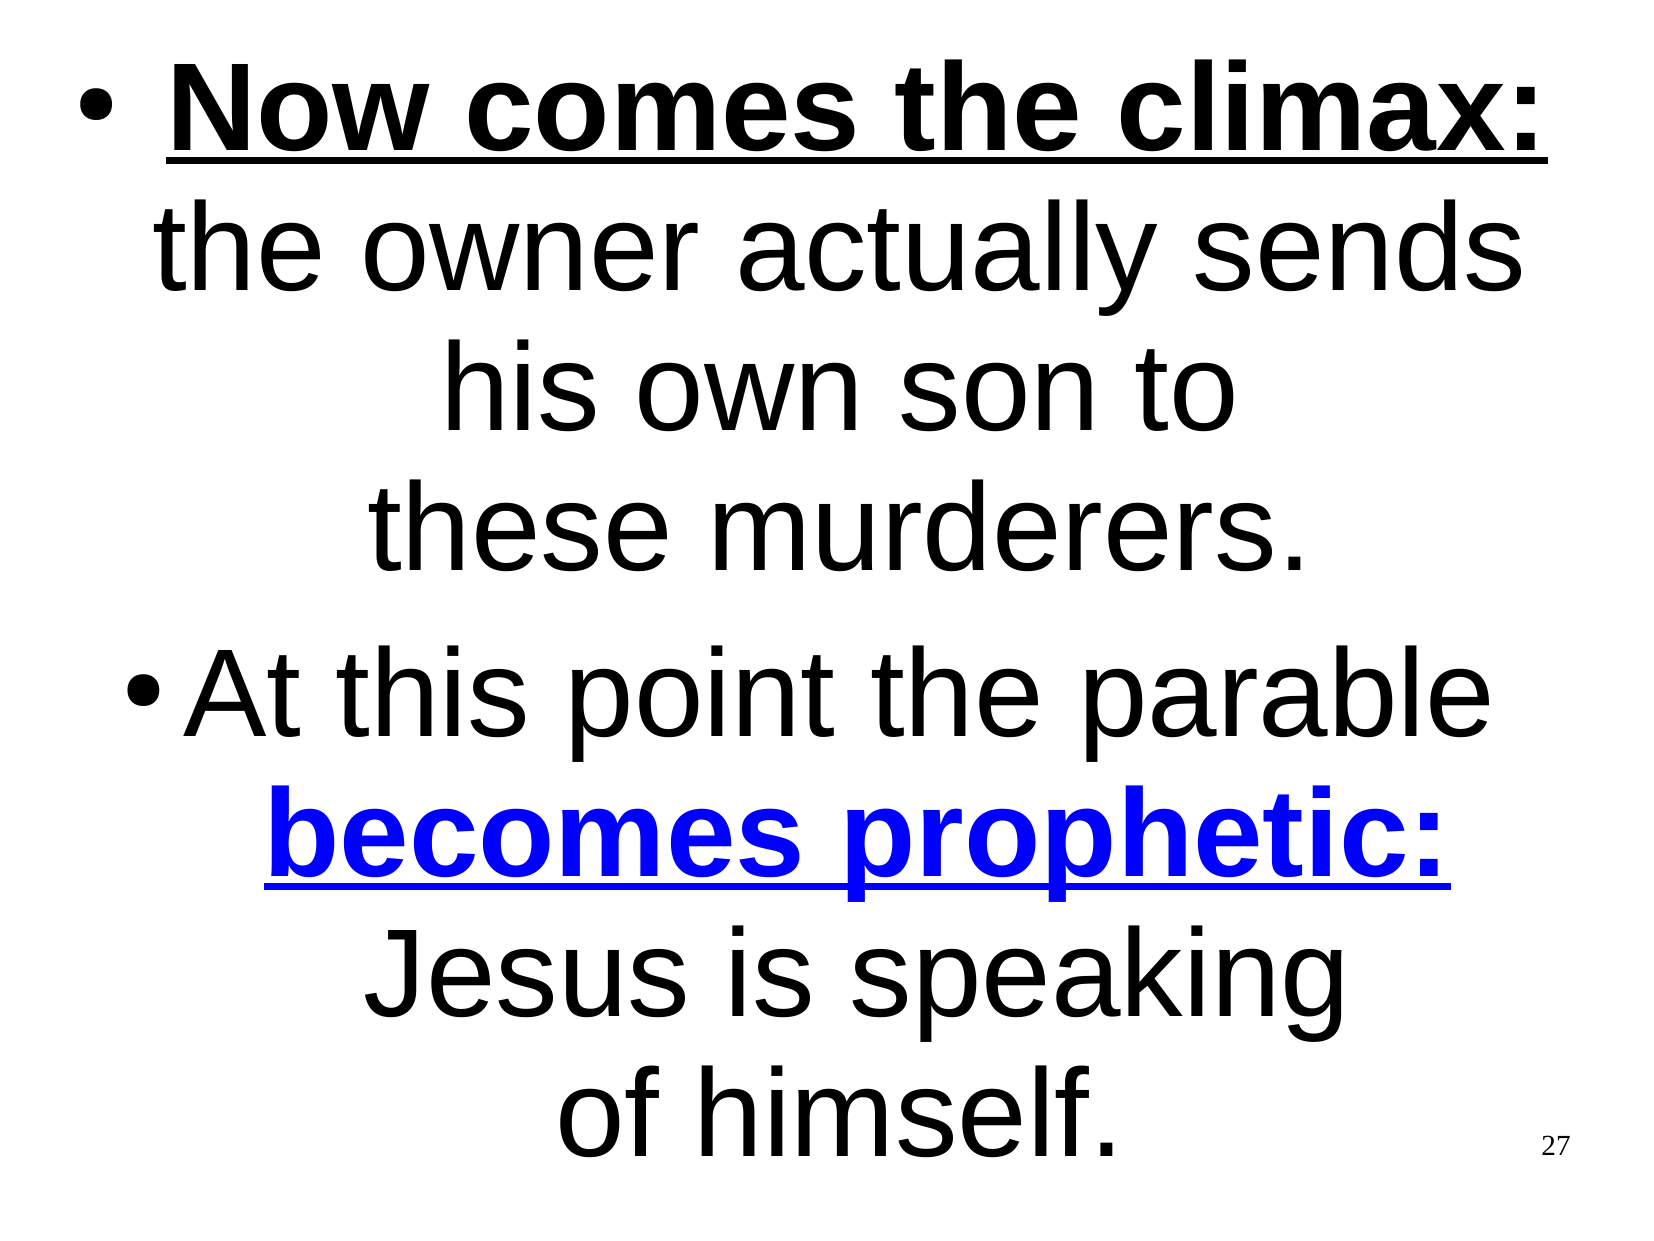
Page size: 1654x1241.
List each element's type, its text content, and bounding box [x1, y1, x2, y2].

list Now comes the climax: the owner actually sends his own son to these murderers. At this point the parable becomes prophetic: Jesus is speaking of himself. [37, 37, 1613, 1201]
